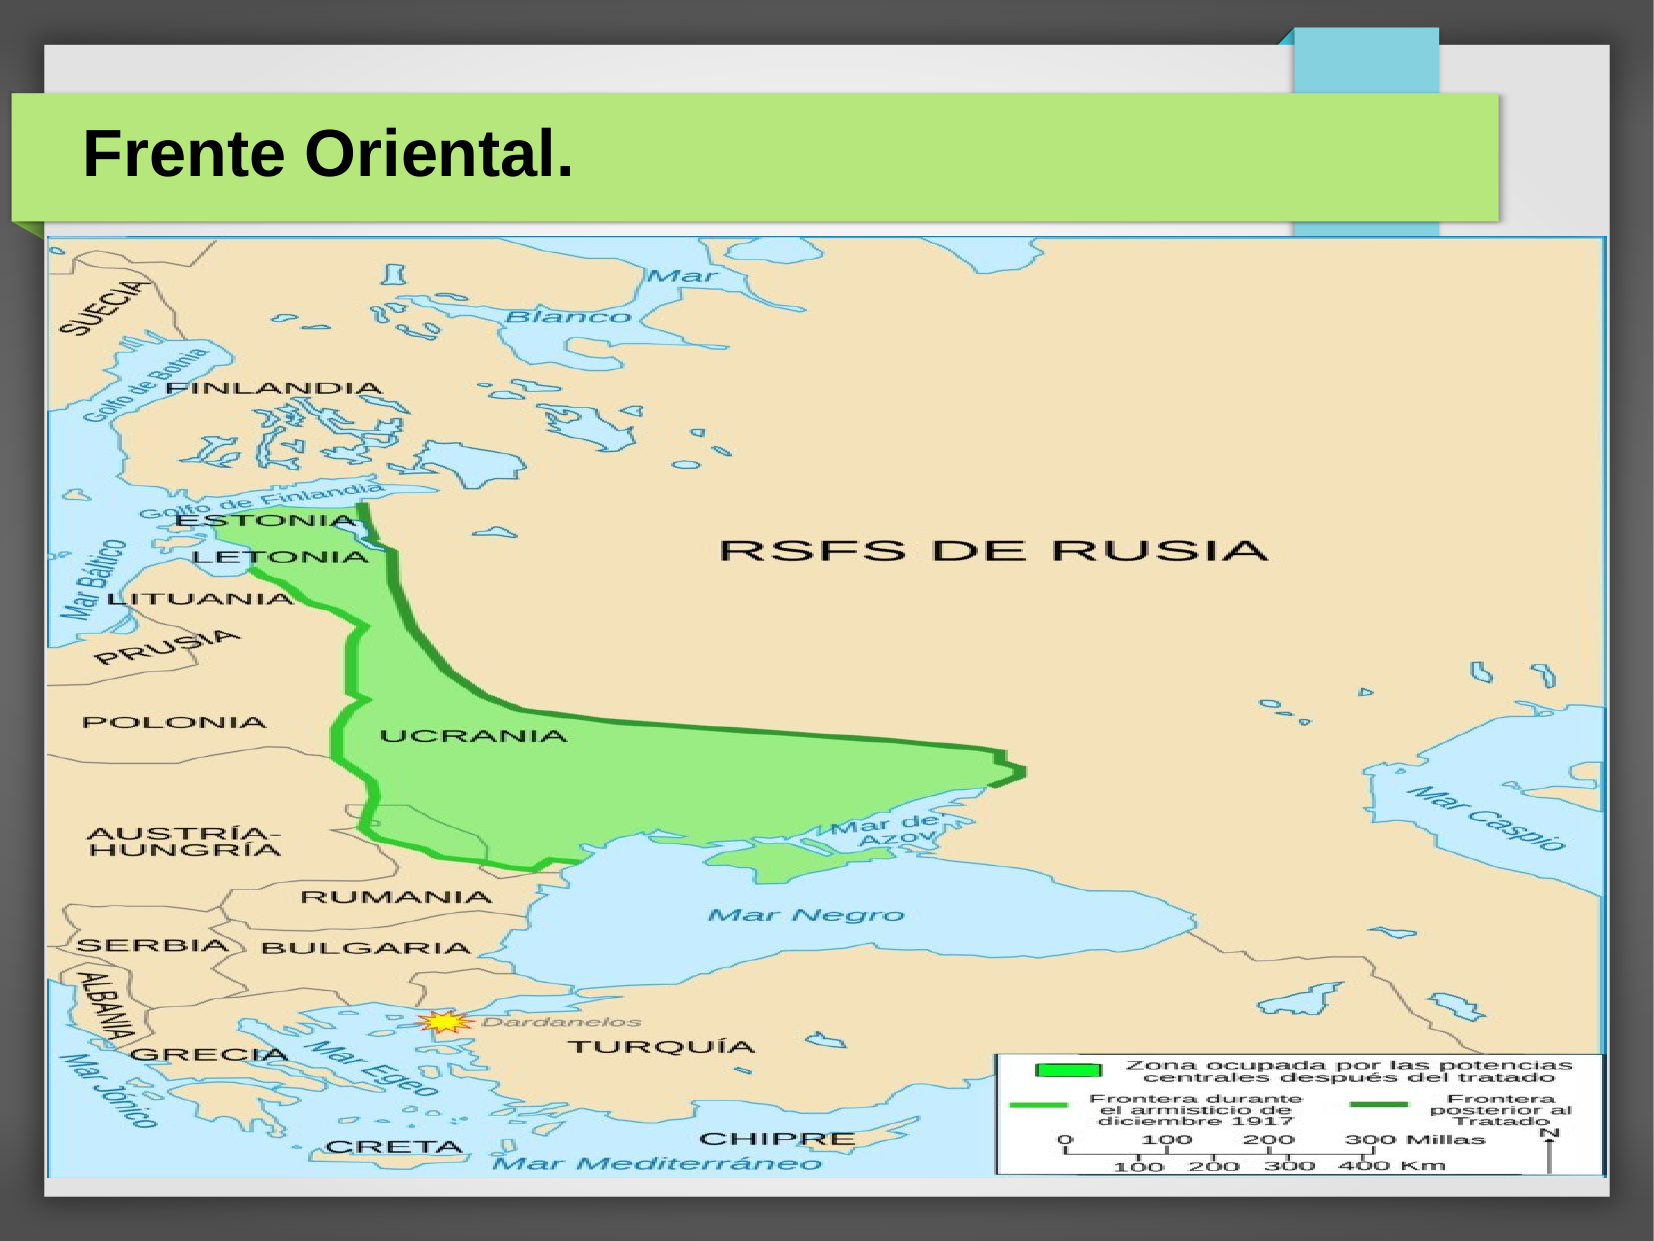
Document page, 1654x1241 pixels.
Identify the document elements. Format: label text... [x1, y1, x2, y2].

title Frente Oriental. [82, 94, 1264, 213]
picture [0, 0, 1654, 1241]
